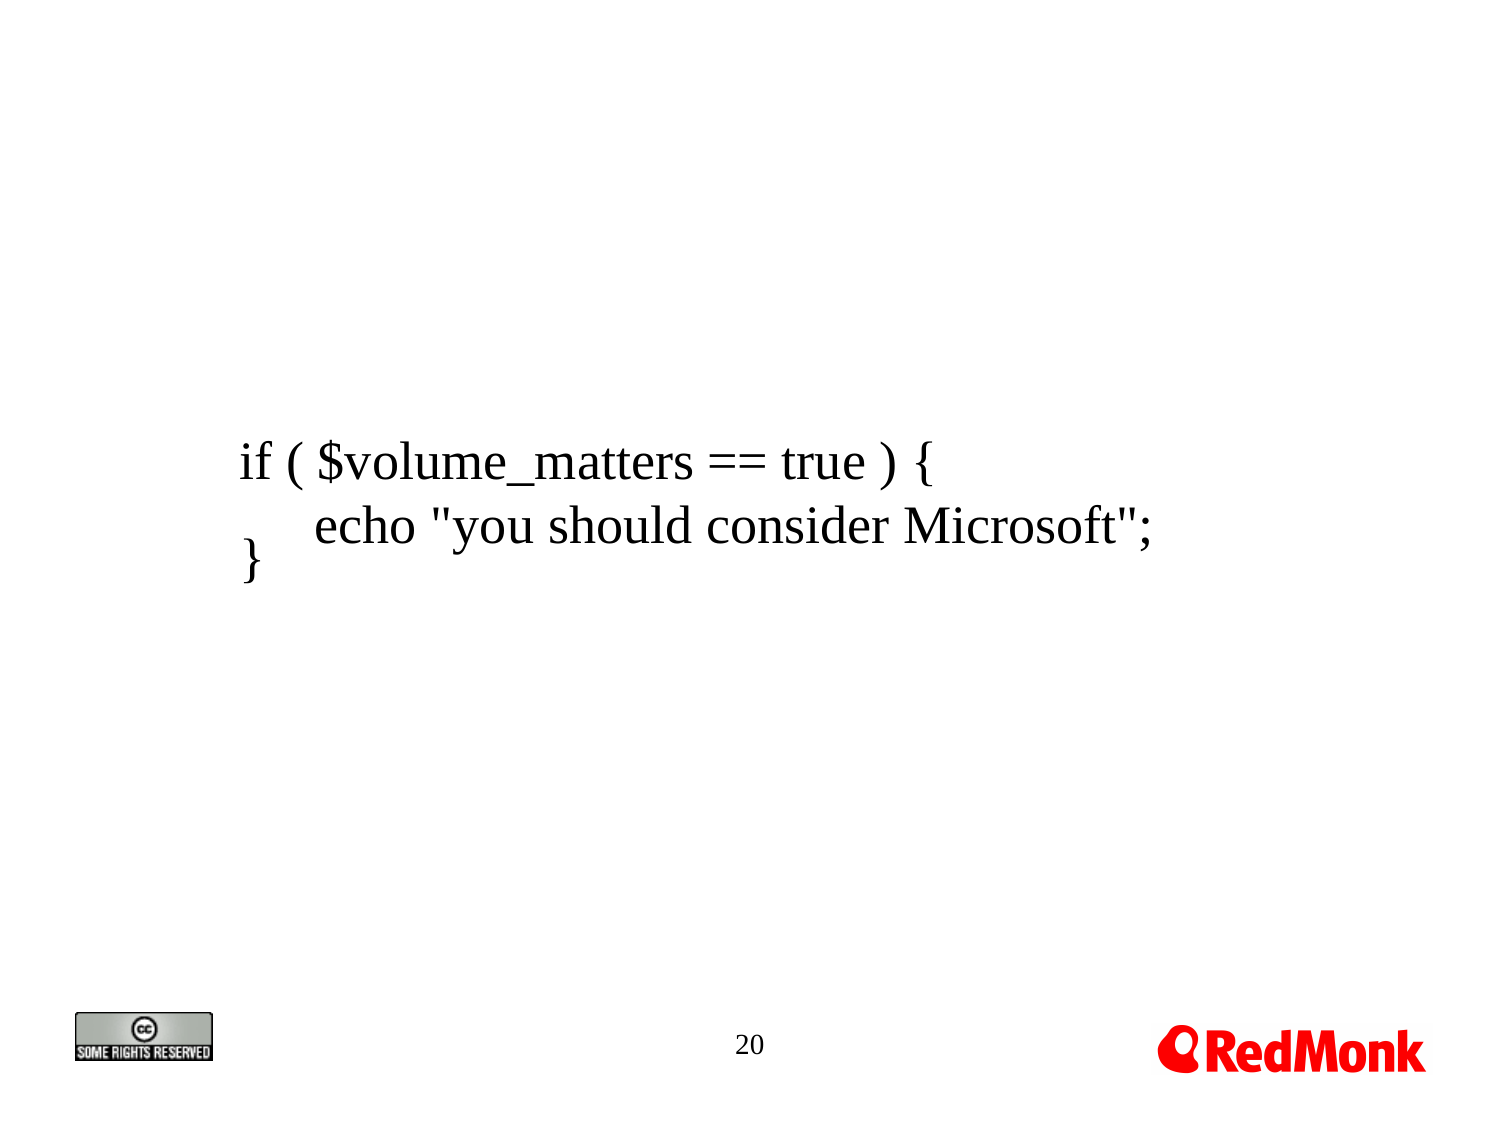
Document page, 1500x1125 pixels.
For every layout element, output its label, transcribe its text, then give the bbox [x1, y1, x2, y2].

picture [75, 1012, 213, 1061]
picture [1151, 1023, 1433, 1075]
text_box if ( $volume_matters == true ) { echo "you should consider Microsoft"; } [224, 445, 1500, 766]
